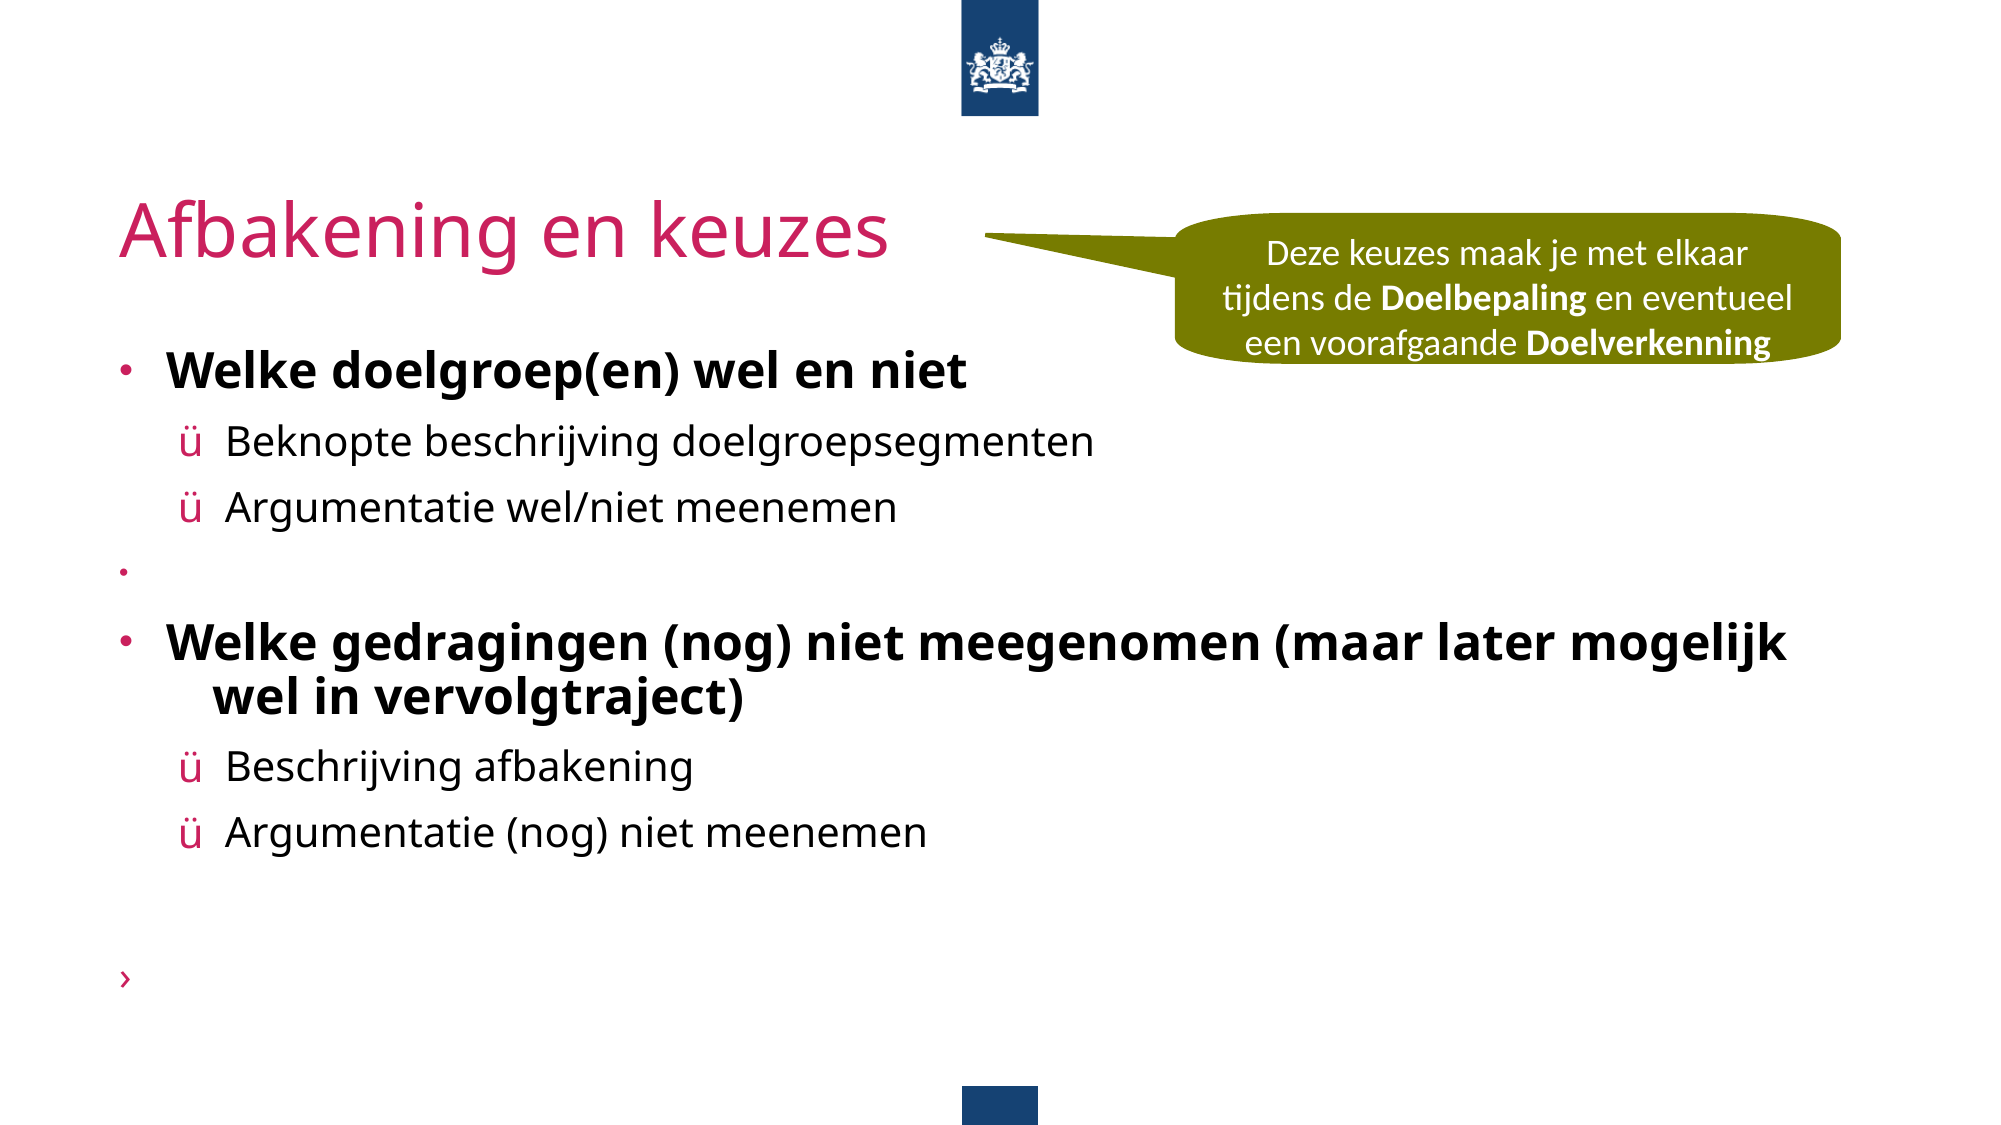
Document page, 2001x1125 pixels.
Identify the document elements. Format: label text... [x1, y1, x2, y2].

text_box Deze keuzes maak je met elkaar tijdens de Doelbepaling en eventueel een voorafgaande Doelverkenning [985, 215, 1839, 362]
list Welke doelgroep(en) wel en niet Beknopte beschrijving doelgroepsegmenten Argumentatie wel/niet meenemen Welke gedragingen (nog) niet meegenomen (maar later mogelijk wel in vervolgtraject) Beschrijving afbakening Argumentatie (nog) niet meenemen [104, 338, 1897, 984]
text_box Afbakening en keuzes [104, 125, 1897, 281]
